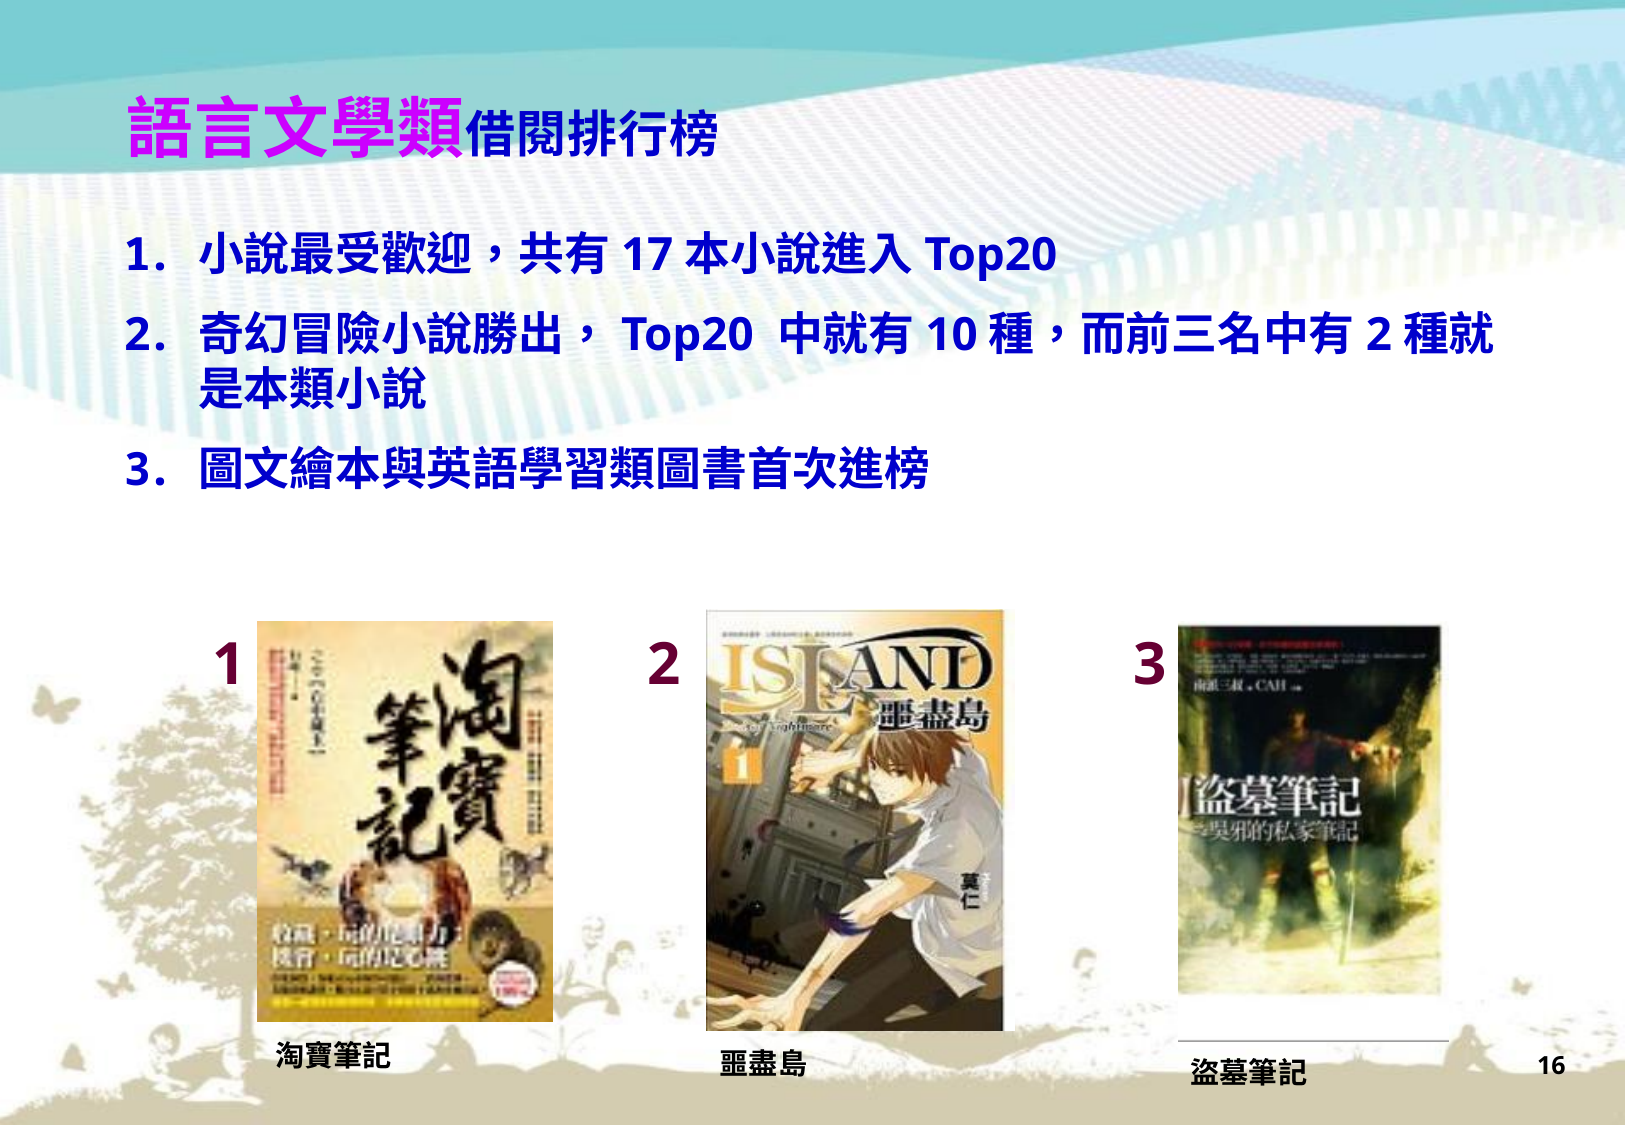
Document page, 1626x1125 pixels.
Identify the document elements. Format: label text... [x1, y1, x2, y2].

text_box 語言文學類借閱排行榜 [111, 78, 736, 174]
picture [0, 0, 1625, 1125]
text_box 3 [1118, 618, 1183, 704]
text_box 小說最受歡迎，共有17本小說進入Top20 奇幻冒險小說勝出，Top20 中就有10種，而前三名中有2種就是本類小說 圖文繪本與英語學習類圖書首次進榜 [108, 208, 1522, 511]
text_box 淘寶筆記 [260, 1030, 408, 1080]
text_box 2 [632, 618, 696, 704]
text_box 噩盡島 [704, 1037, 823, 1088]
text_box 盜墓筆記 [1175, 1046, 1323, 1097]
text_box 1 [197, 618, 261, 704]
